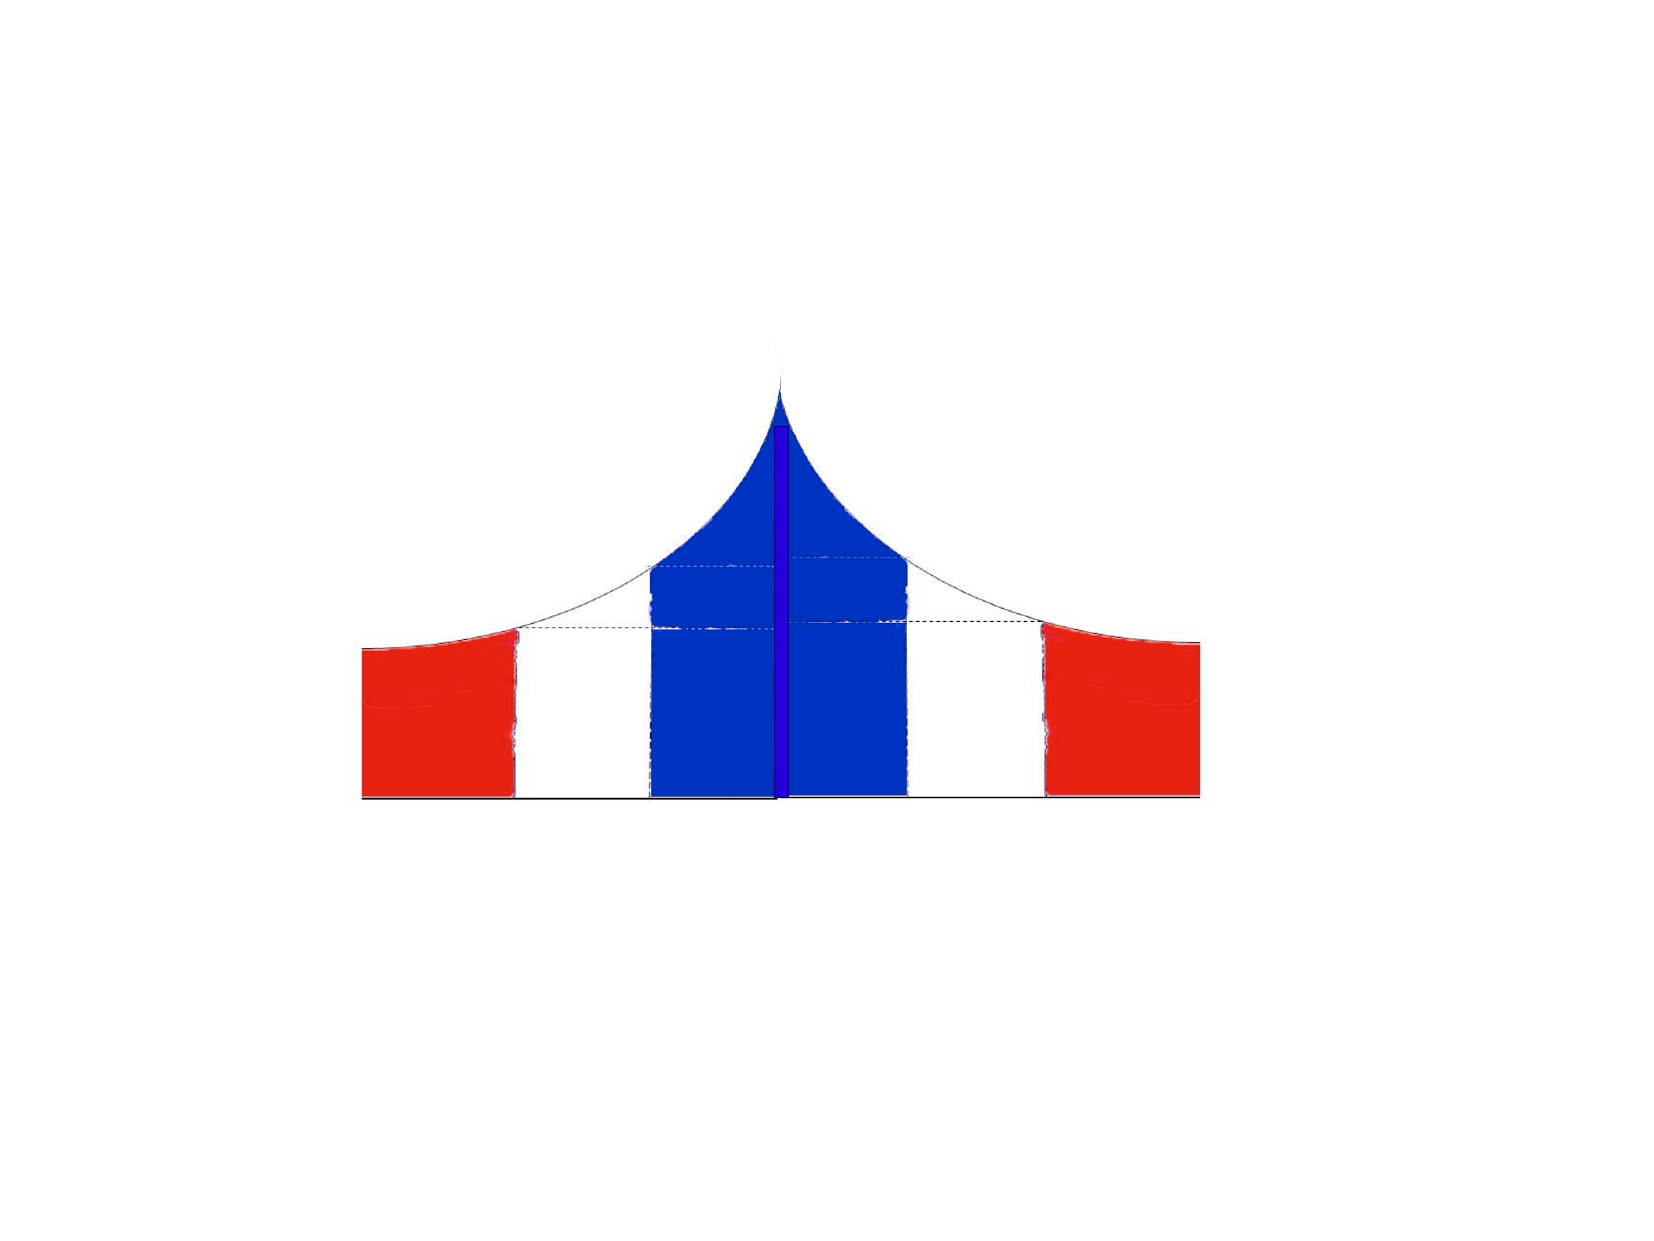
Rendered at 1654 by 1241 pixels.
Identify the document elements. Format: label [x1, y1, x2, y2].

picture [312, 337, 1250, 805]
text_box [774, 426, 789, 798]
